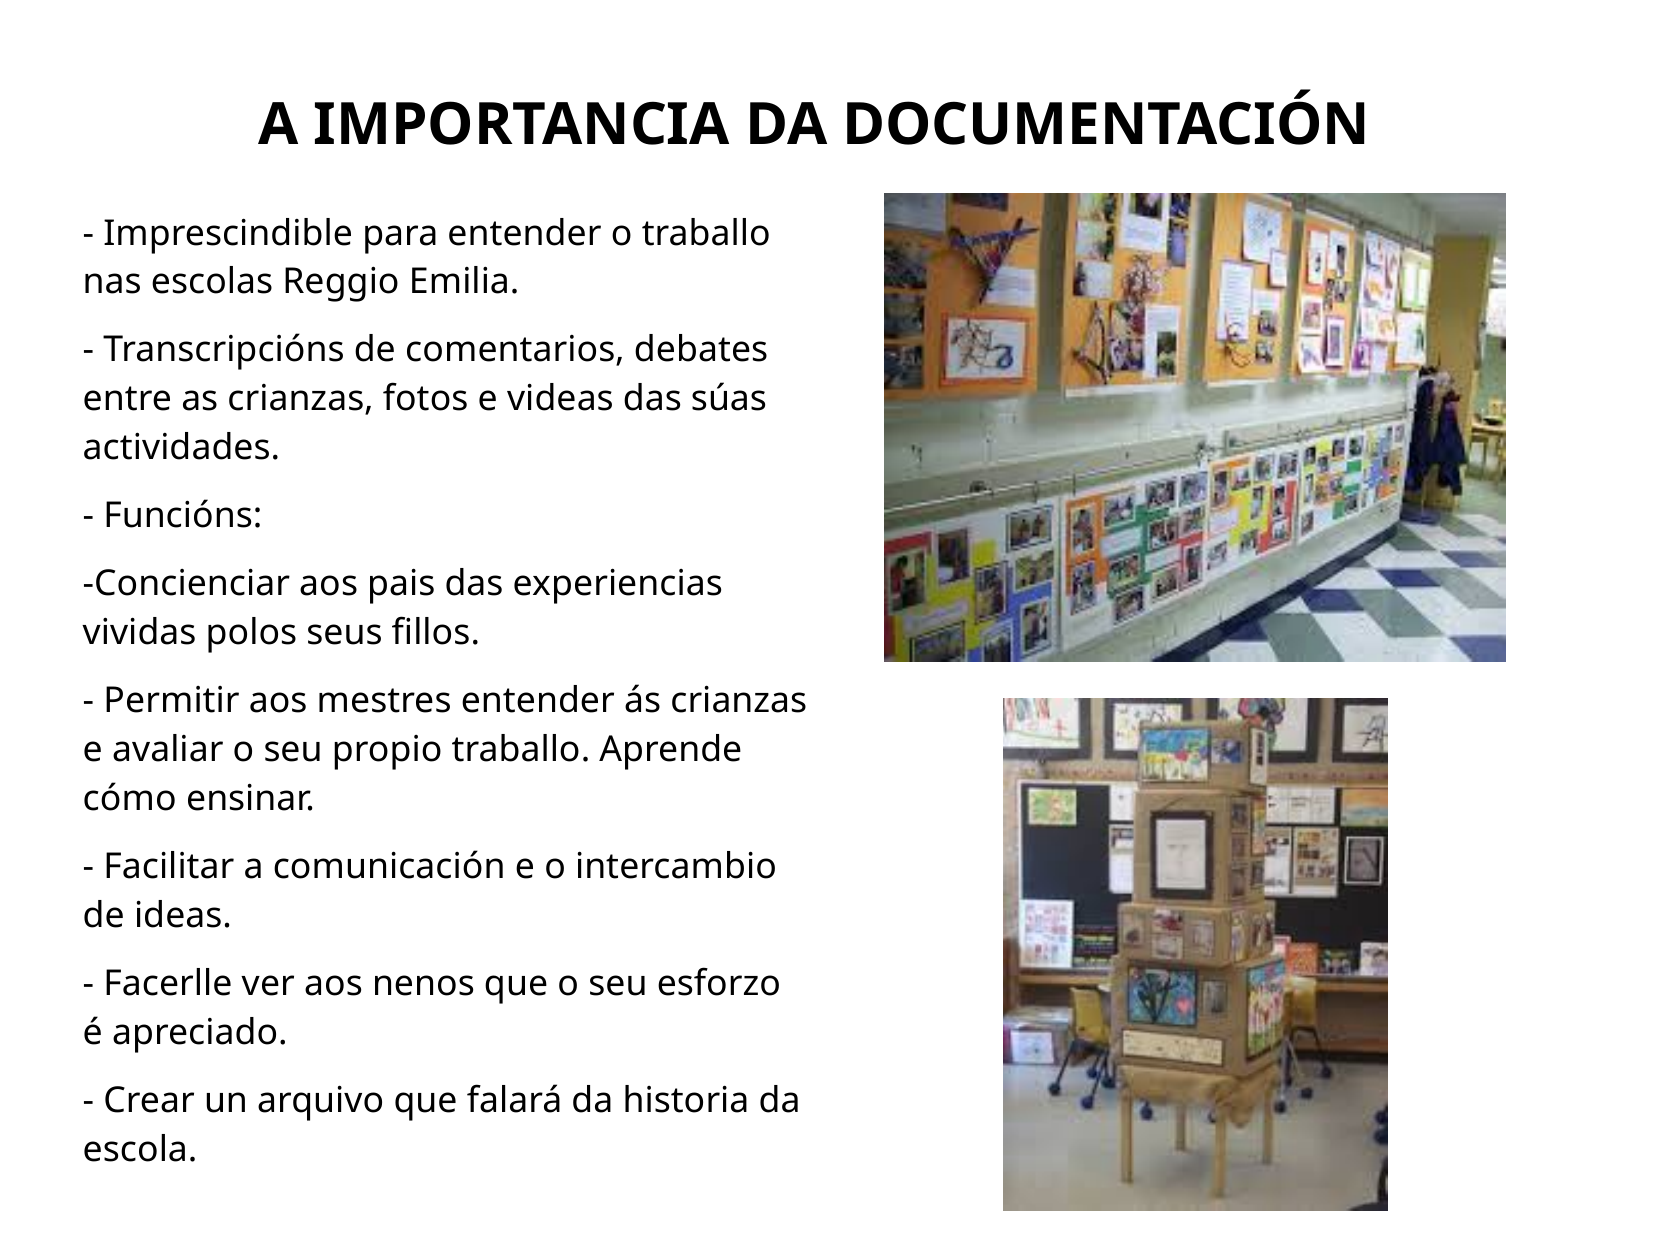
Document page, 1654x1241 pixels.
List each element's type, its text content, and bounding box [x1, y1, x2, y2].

list - Imprescindible para entender o traballo nas escolas Reggio Emilia. - Transcripcións de comentarios, debates entre as crianzas, fotos e videas das súas actividades. - Funcións: -Concienciar aos pais das experiencias vividas polos seus fillos. - Permitir aos mestres entender ás crianzas e avaliar o seu propio traballo. Aprende cómo ensinar. - Facilitar a comunicación e o intercambio de ideas. - Facerlle ver aos nenos que o seu esforzo é apreciado. - Crear un arquivo que falará da historia da escola. [82, 206, 809, 1182]
picture [884, 193, 1506, 662]
picture [1003, 698, 1388, 1211]
title A IMPORTANCIA DA DOCUMENTACIÓN [82, 49, 1571, 178]
